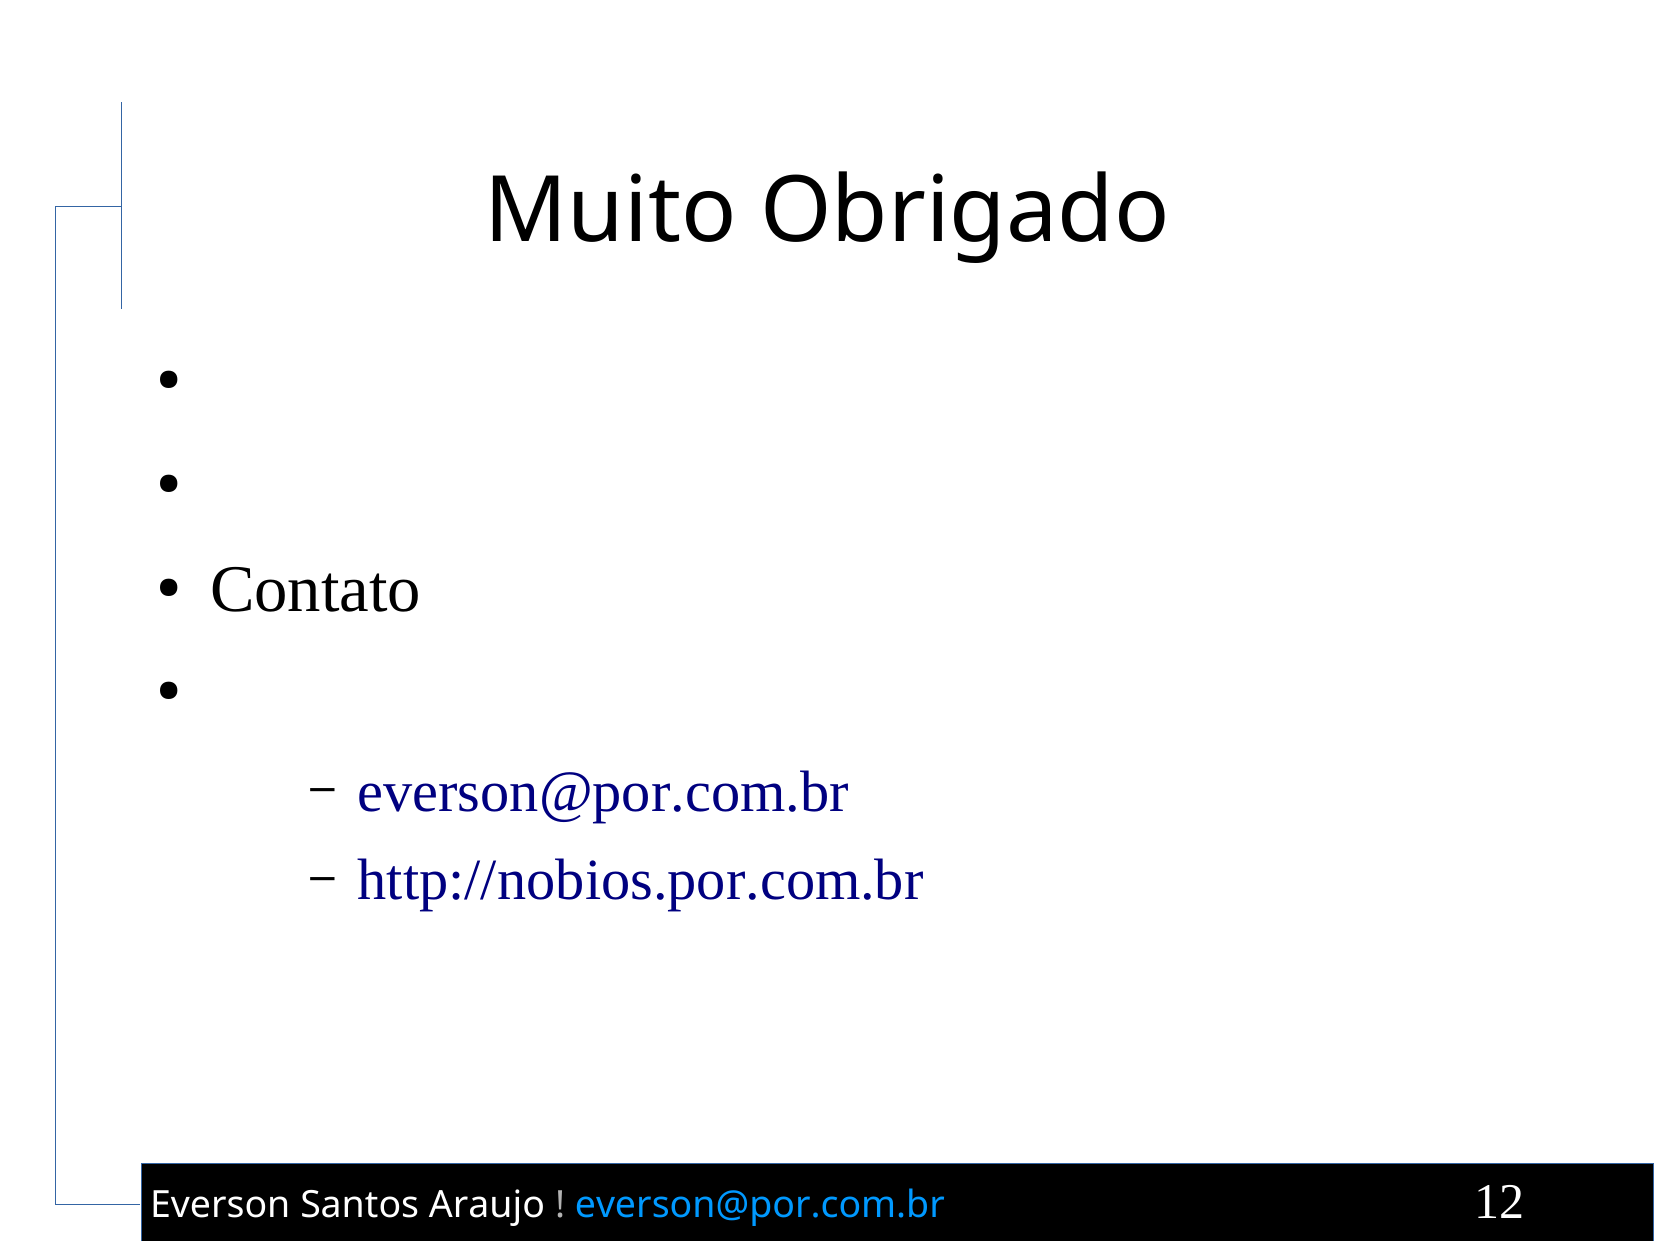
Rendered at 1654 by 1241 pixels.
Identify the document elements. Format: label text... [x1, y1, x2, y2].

list Contato everson@por.com.br http://nobios.por.com.br [121, 344, 1534, 1127]
title Muito Obrigado [121, 102, 1534, 311]
